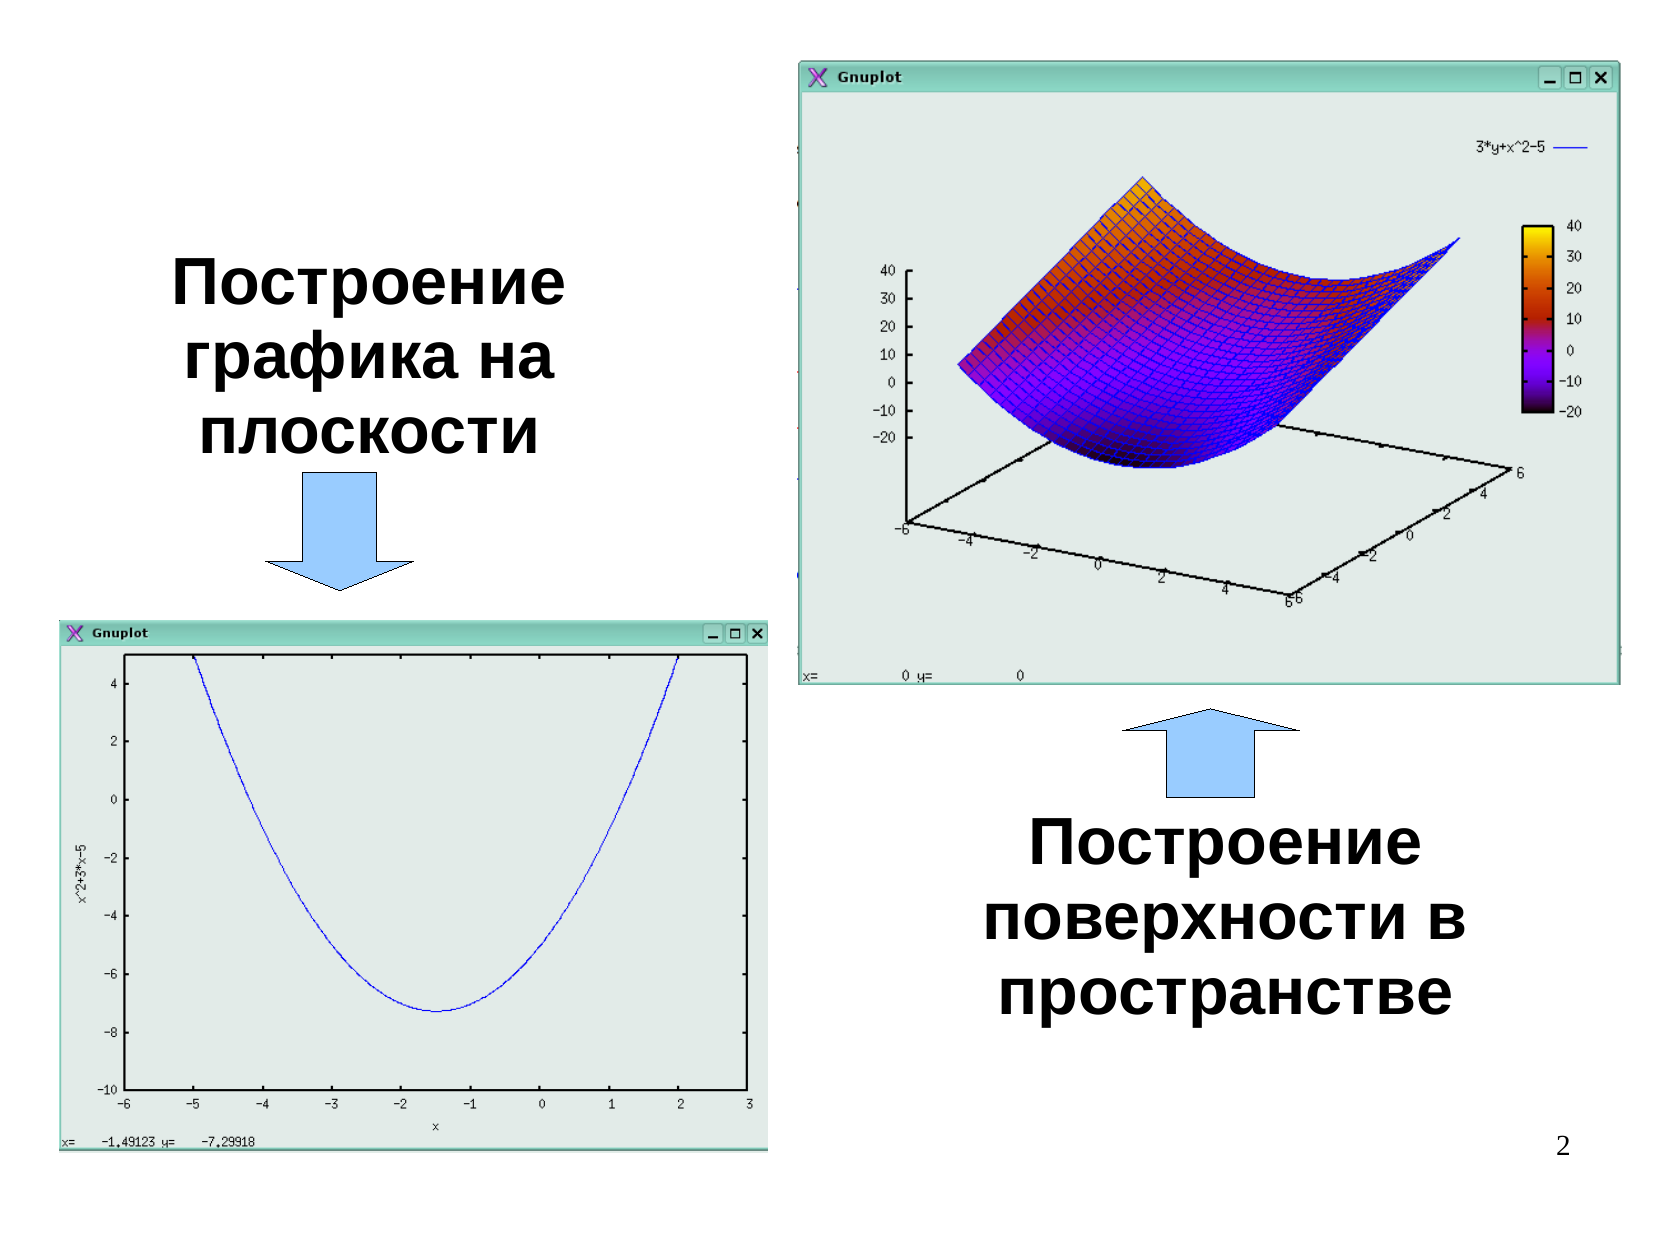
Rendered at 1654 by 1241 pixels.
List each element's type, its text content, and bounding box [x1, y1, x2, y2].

text_box Построение графика на плоскости [59, 236, 680, 476]
picture [59, 620, 768, 1153]
picture [797, 58, 1622, 685]
text_box [265, 472, 414, 591]
text_box [1122, 708, 1300, 798]
text_box Построение поверхности в пространстве [915, 797, 1536, 1037]
